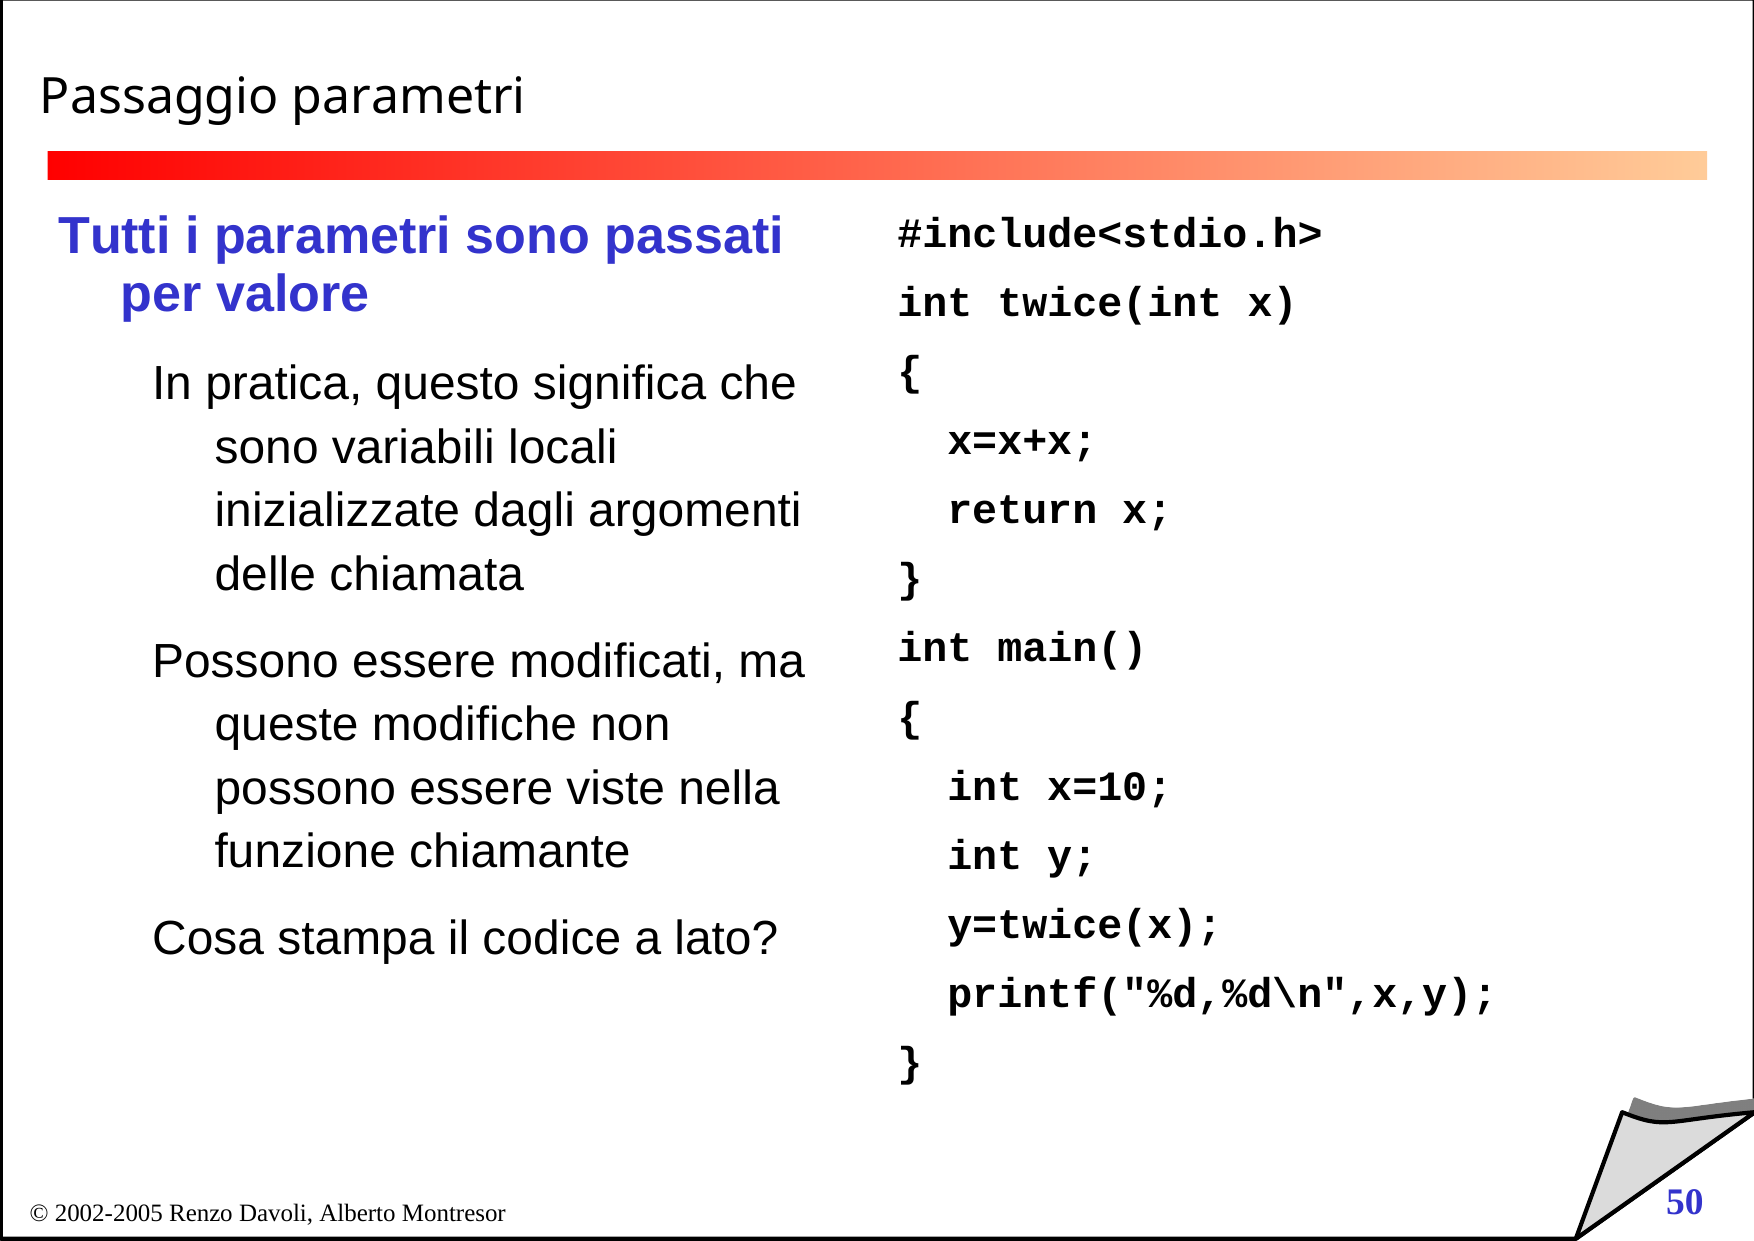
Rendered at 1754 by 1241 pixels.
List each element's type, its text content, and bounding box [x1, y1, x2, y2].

title Passaggio parametri [40, 49, 1714, 144]
list #include<stdio.h> int twice(int x) { x=x+x; return x; } int main() { int x=10; int y; y=twice(x); printf("%d,%d\n",x,y); } [897, 204, 1697, 1241]
list Tutti i parametri sono passati per valore In pratica, questo significa che sono variabili locali inizializzate dagli argomenti delle chiamata Possono essere modificati, ma queste modifiche non possono essere viste nella funzione chiamante Cosa stampa il codice a lato? [58, 206, 858, 1128]
text_box main [750, 151, 754, 179]
